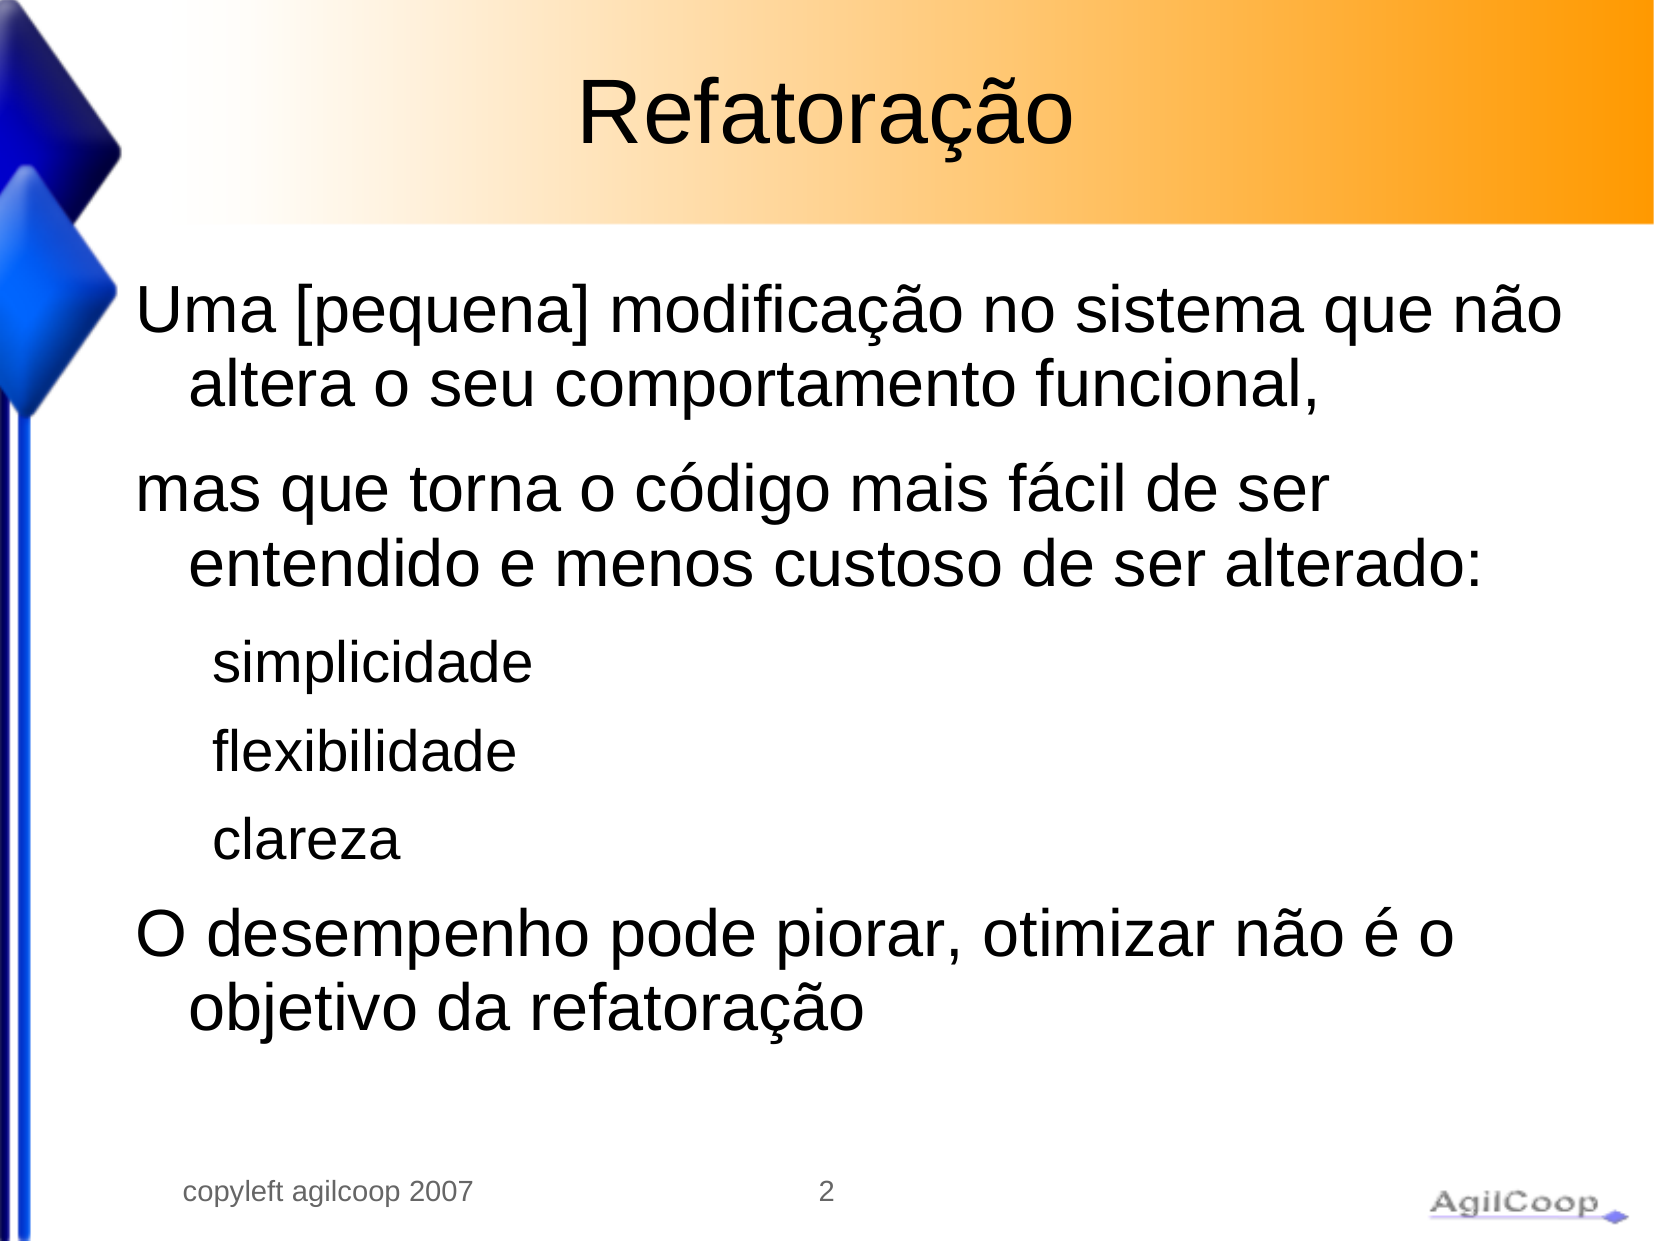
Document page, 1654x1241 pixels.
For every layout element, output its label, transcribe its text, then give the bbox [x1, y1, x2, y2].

title Refatoração [82, 8, 1571, 216]
list Uma [pequena] modificação no sistema que não altera o seu comportamento funcional, mas que torna o código mais fácil de ser entendido e menos custoso de ser alterado: simplicidade flexibilidade clareza O desempenho pode piorar, otimizar não é o objetivo da refatoração [118, 271, 1607, 1152]
picture [0, 0, 1654, 1241]
